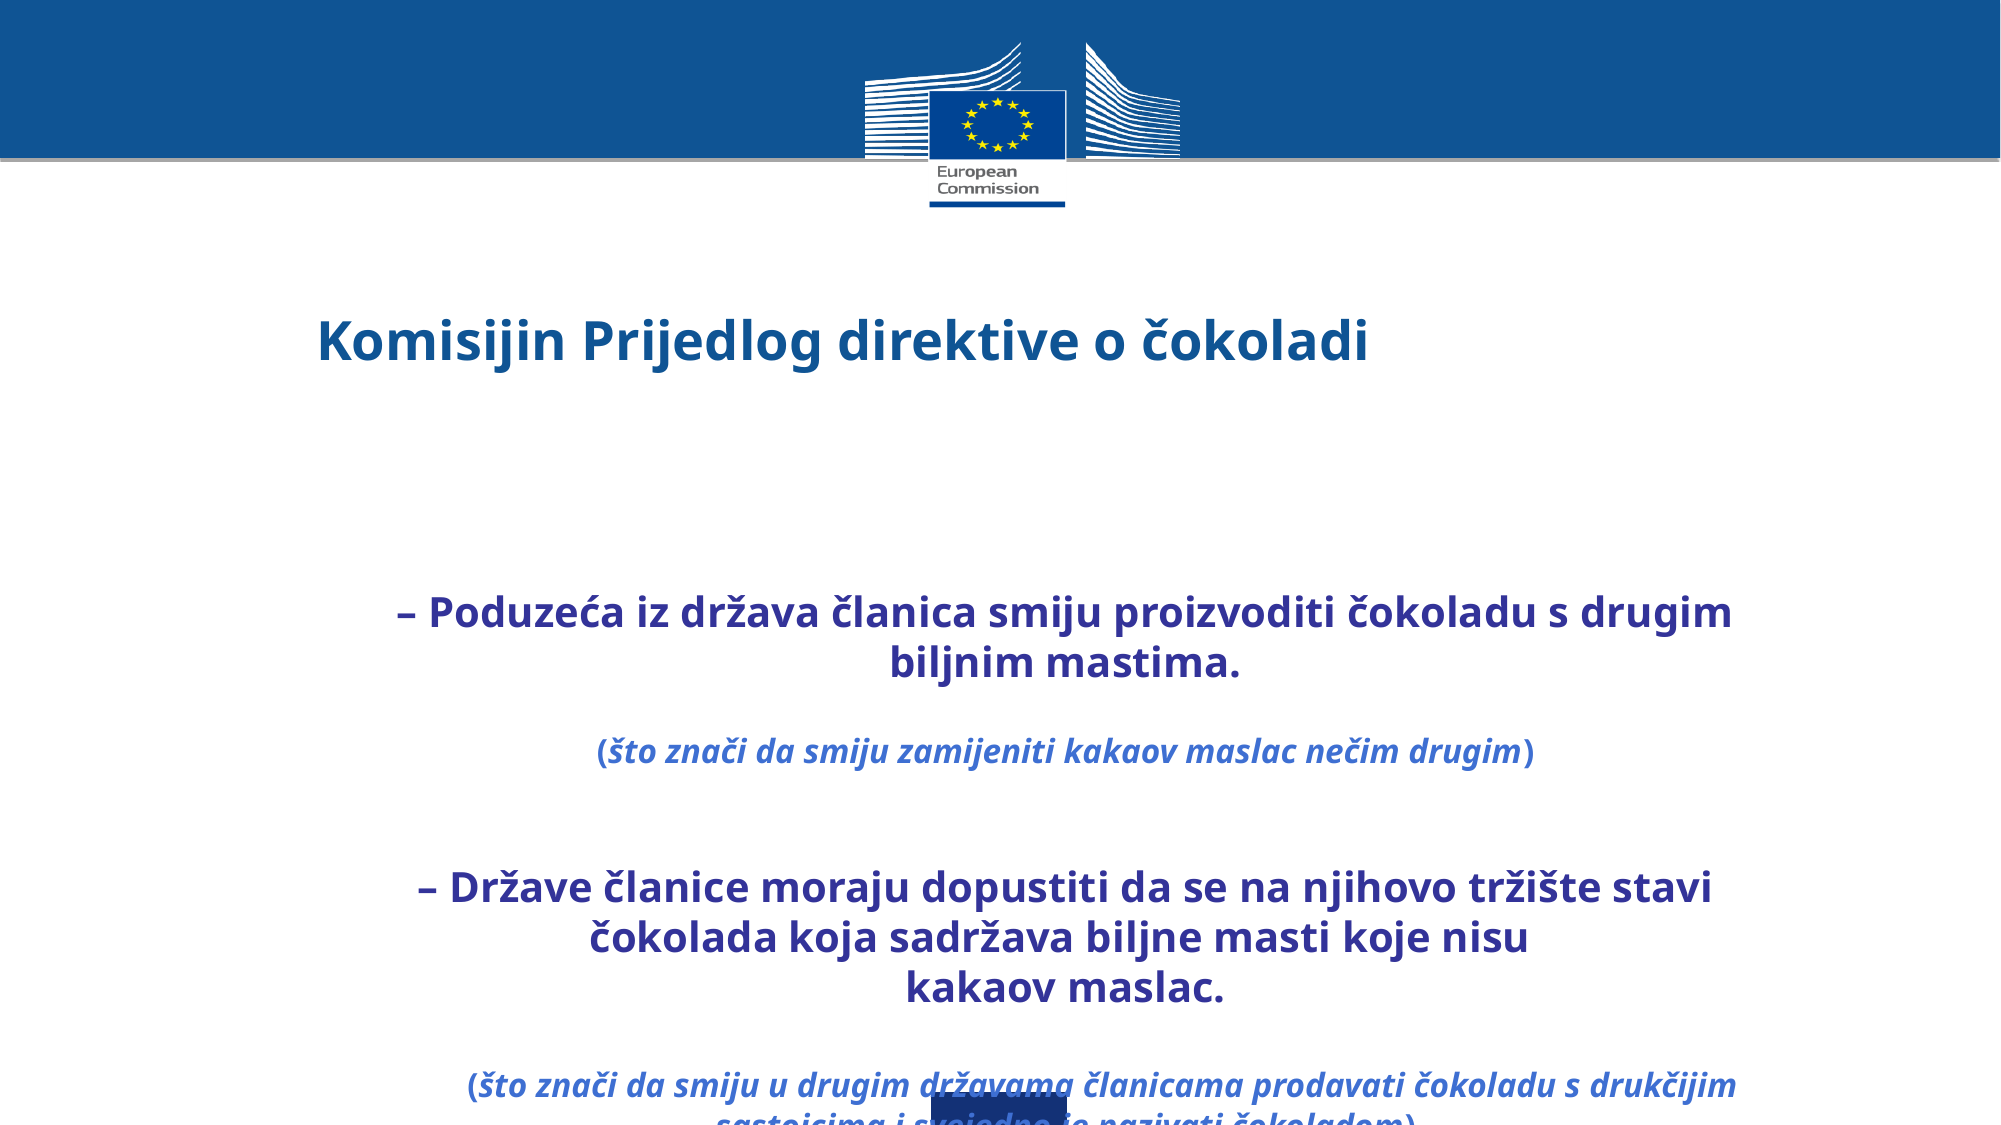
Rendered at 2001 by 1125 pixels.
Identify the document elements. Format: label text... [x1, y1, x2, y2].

text_box – Poduzeća iz država članica smiju proizvoditi čokoladu s drugim biljnim mastima. (što znači da smiju zamijeniti kakaov maslac nečim drugim) – Države članice moraju dopustiti da se na njihovo tržište stavi čokolada koja sadržava biljne masti koje nisu kakaov maslac. (što znači da smiju u drugim državama članicama prodavati čokoladu s drukčijim sastojcima i svejedno je nazivati čokoladom) [301, 442, 1772, 1106]
text_box Komisijin Prijedlog direktive o čokoladi [301, 245, 1520, 433]
